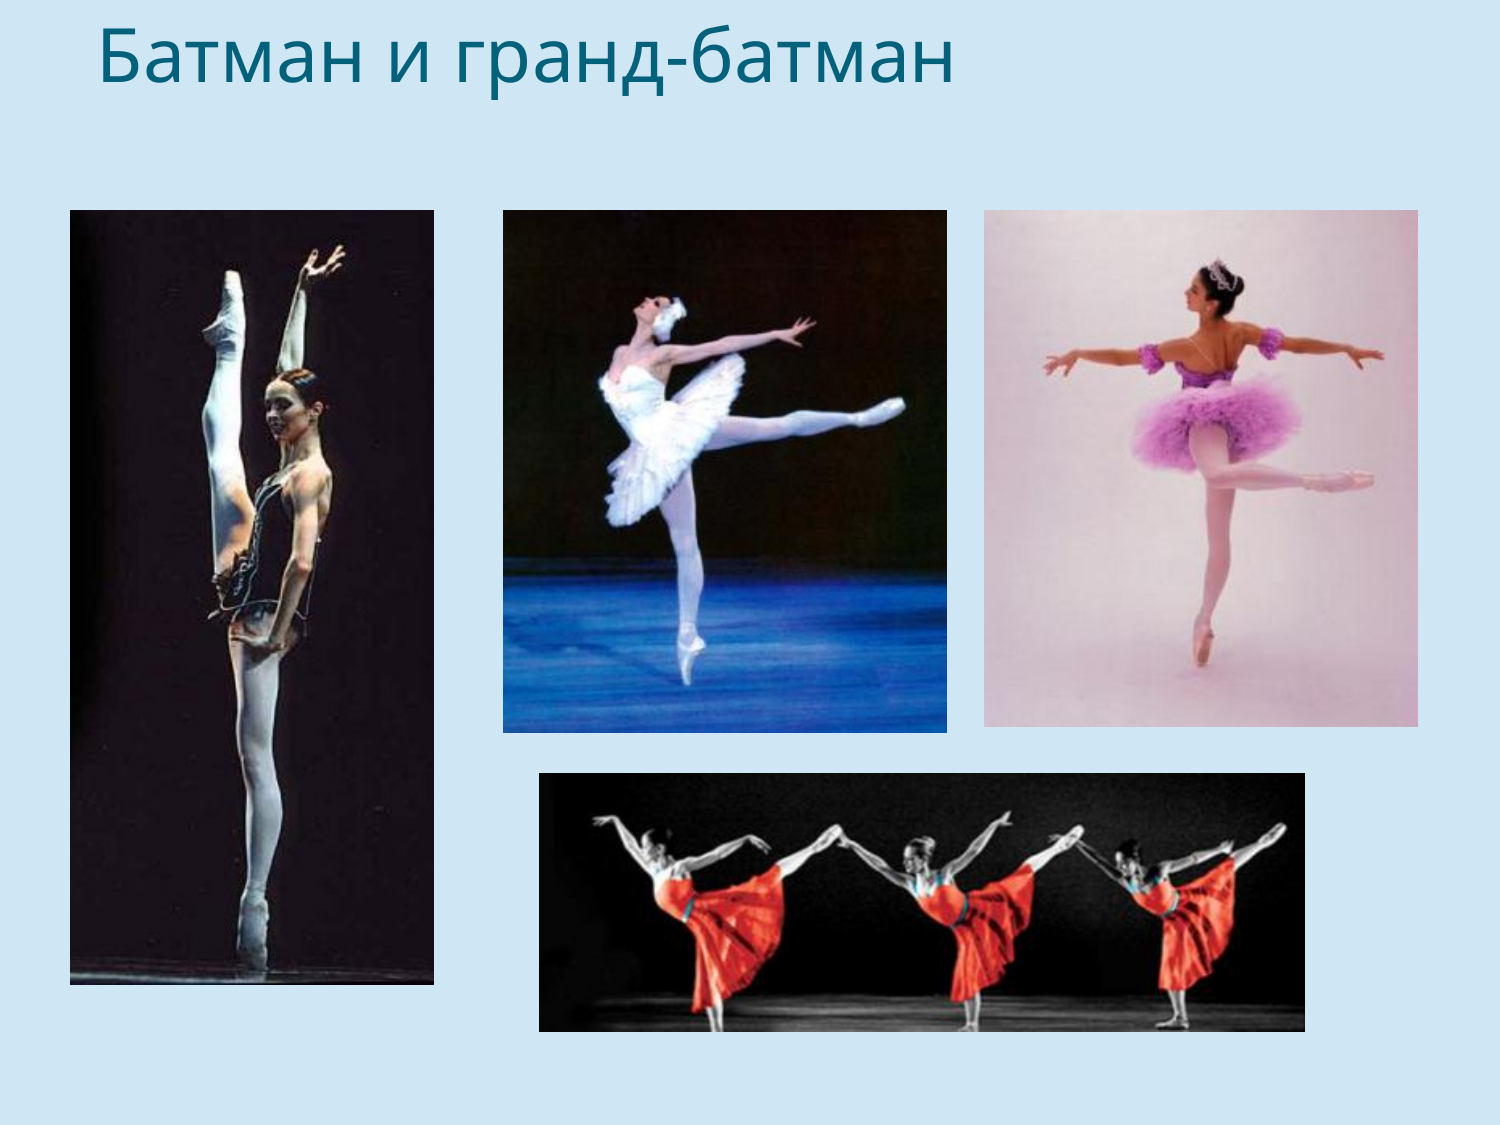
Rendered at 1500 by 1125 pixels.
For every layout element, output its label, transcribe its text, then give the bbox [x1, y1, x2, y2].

picture [503, 210, 947, 733]
picture [70, 210, 434, 985]
picture [984, 210, 1418, 727]
title Батман и гранд-батман [82, 0, 985, 138]
picture [539, 773, 1305, 1032]
